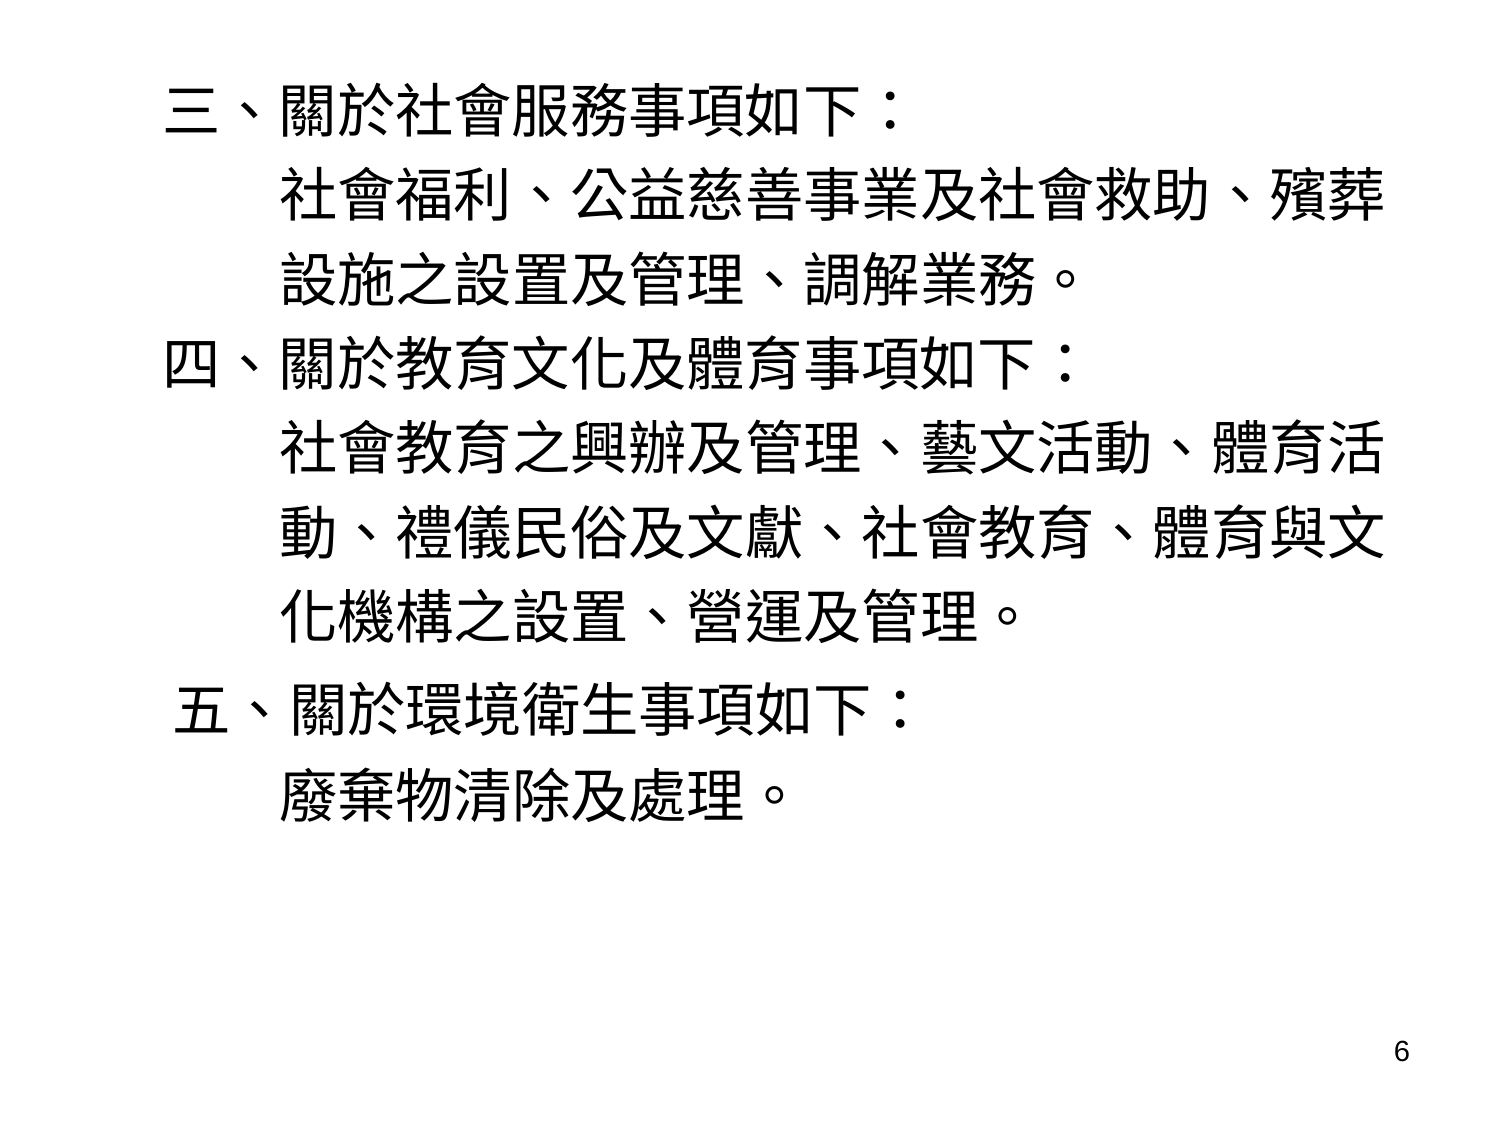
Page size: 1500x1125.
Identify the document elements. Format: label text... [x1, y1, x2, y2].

list 三、關於社會服務事項如下： 社會福利、公益慈善事業及社會救助、殯葬 設施之設置及管理、調解業務。 四、關於教育文化及體育事項如下： 社會教育之興辦及管理、藝文活動、體育活 動、禮儀民俗及文獻、社會教育、體育與文 化機構之設置、營運及管理。 五、關於環境衛生事項如下： 廢棄物清除及處理。 [75, 66, 1426, 1005]
